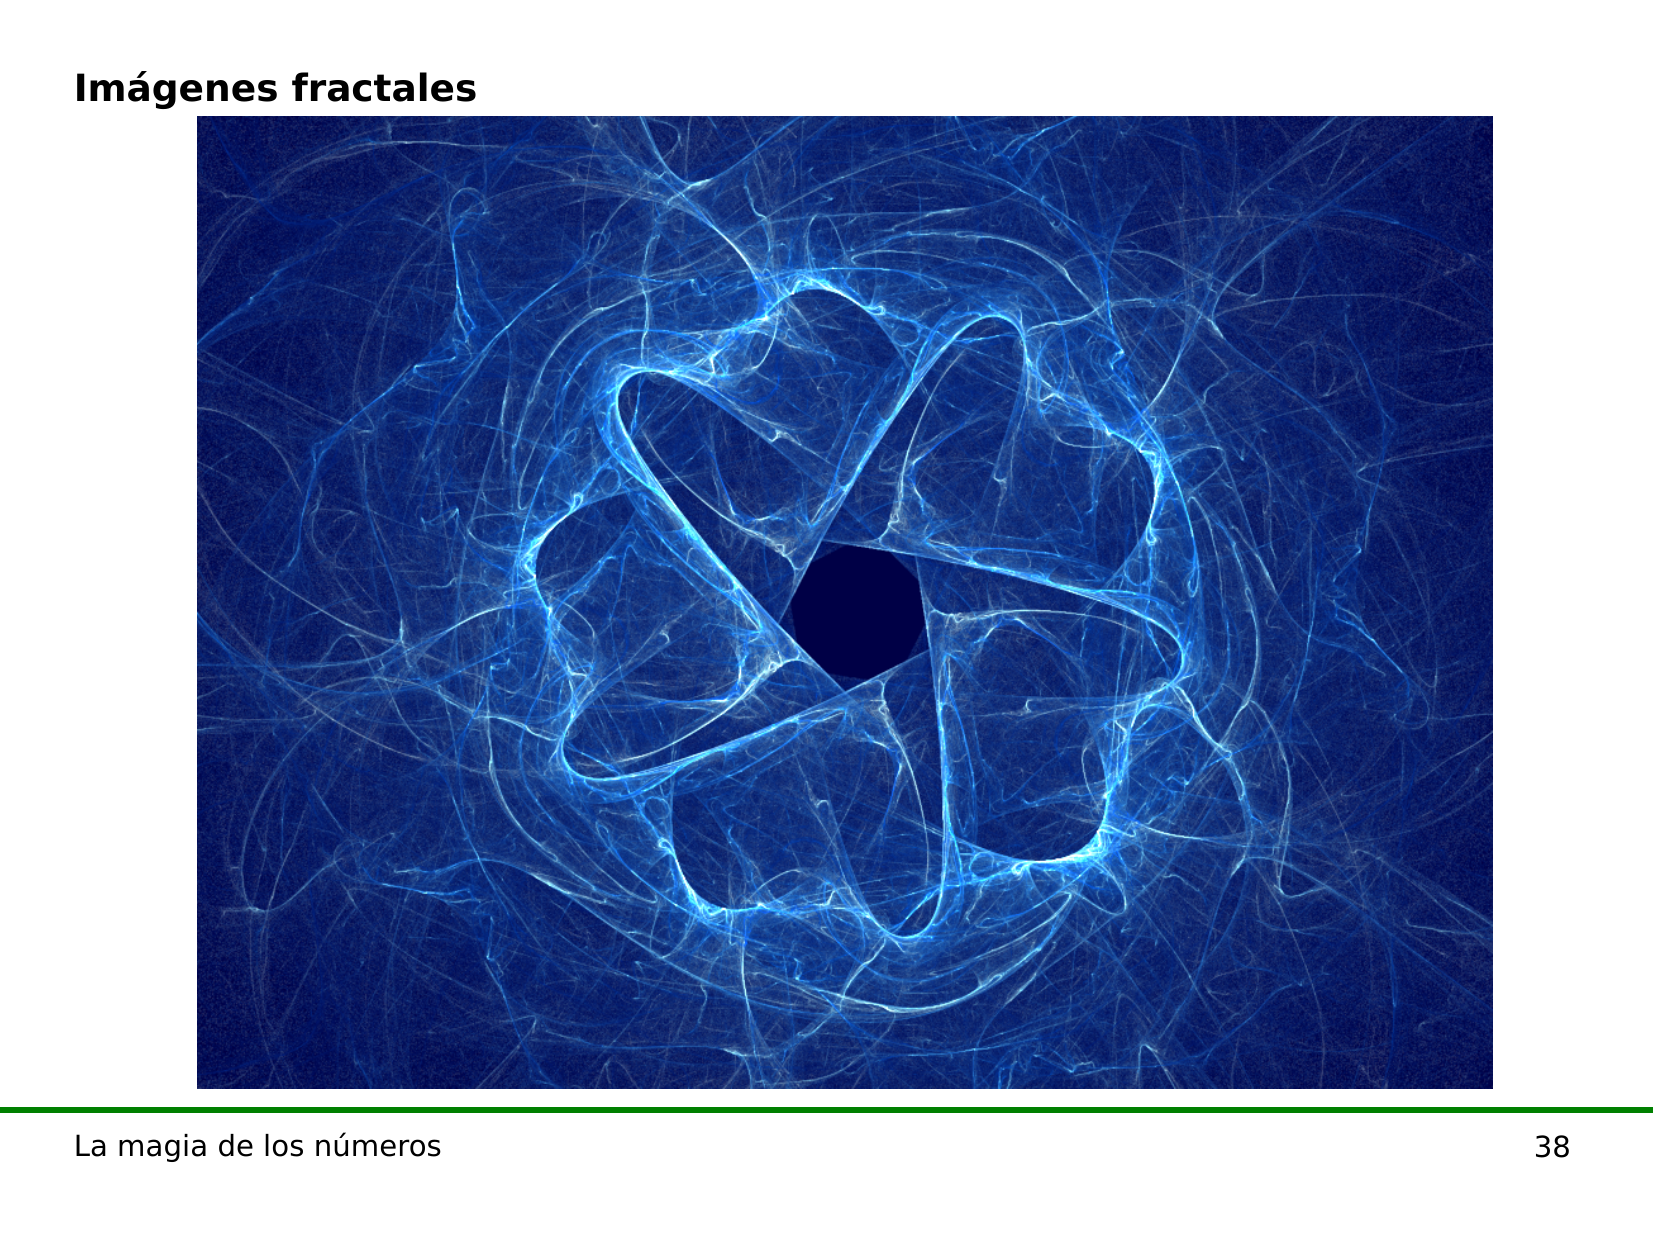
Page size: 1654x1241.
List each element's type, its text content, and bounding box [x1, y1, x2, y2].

picture [197, 116, 1493, 1089]
text_box Imágenes fractales [59, 59, 1182, 118]
text_box La magia de los números [59, 1122, 975, 1172]
